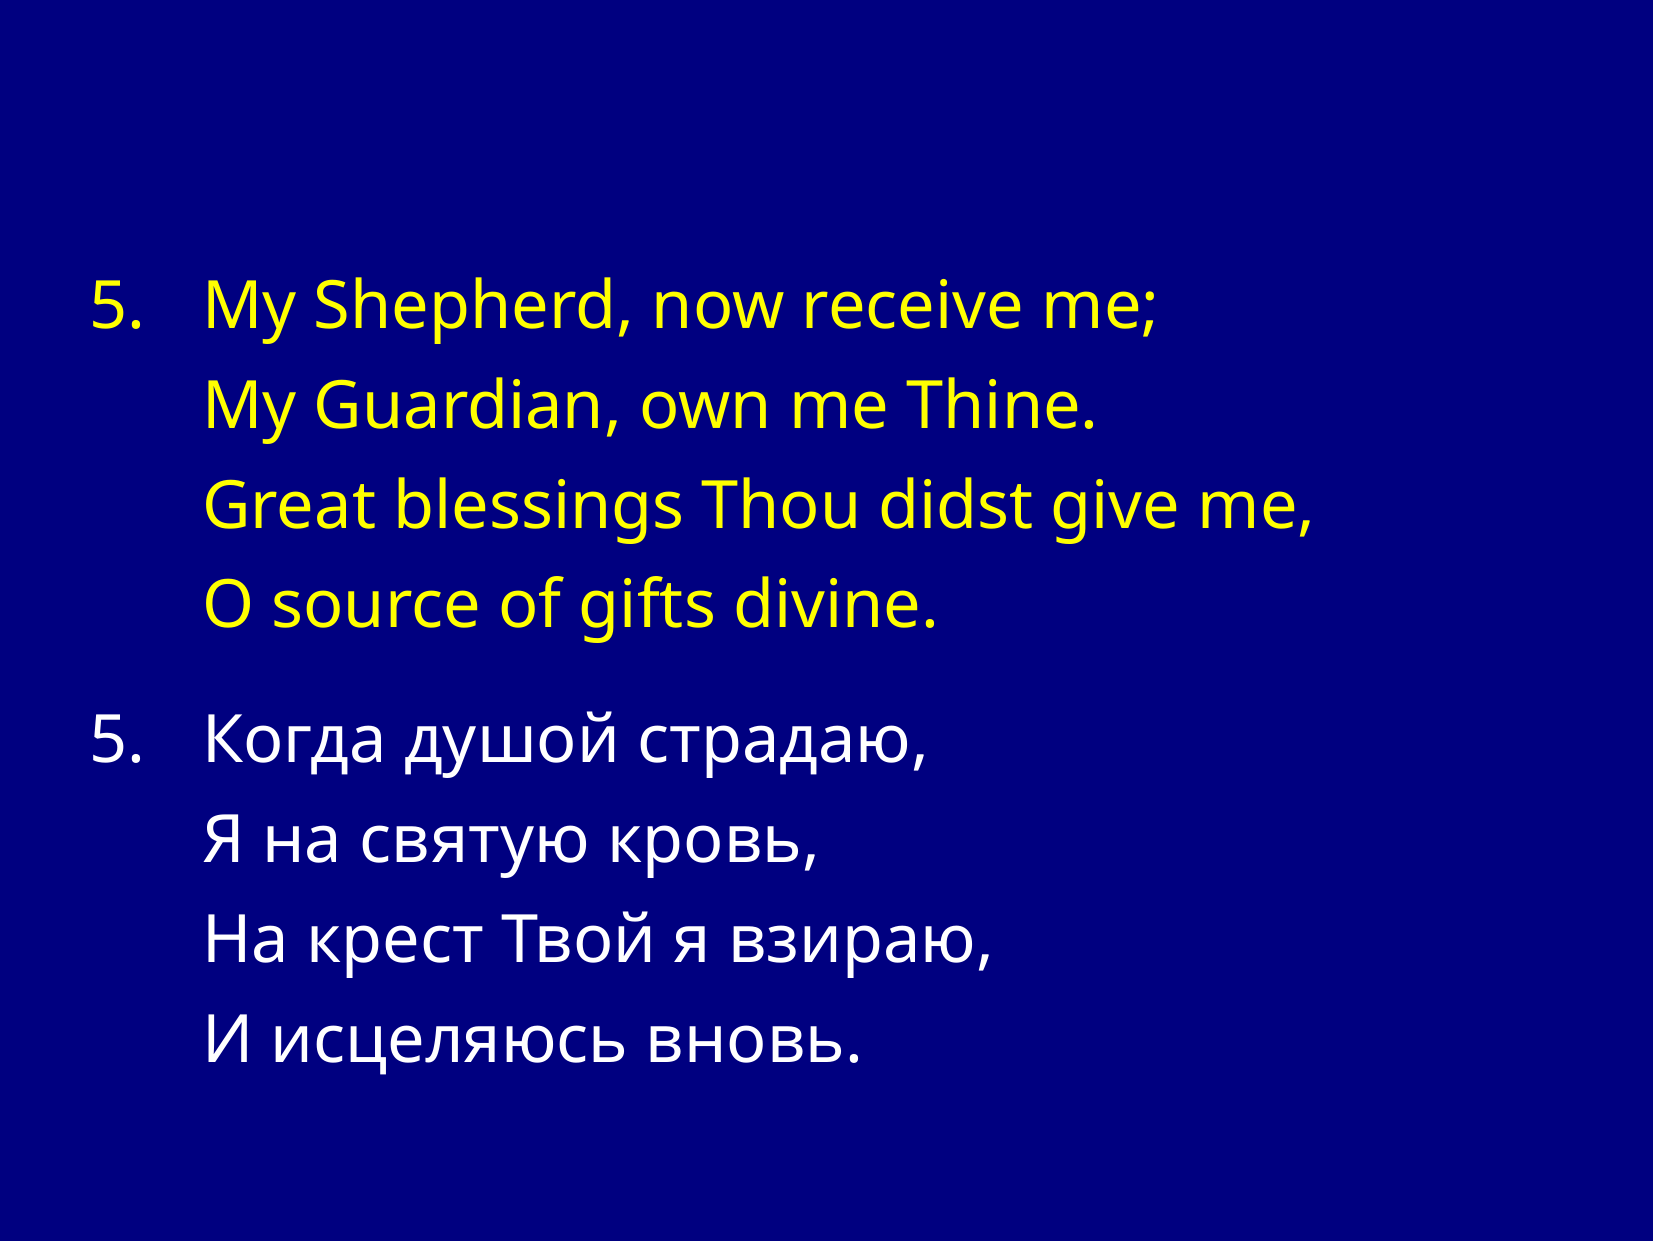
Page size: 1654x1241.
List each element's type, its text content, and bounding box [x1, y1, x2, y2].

text_box 5. Когда душой страдаю, Я на святую кровь, На крест Твой я взираю, И исцеляюсь вновь. [75, 675, 1576, 1163]
text_box 5. My Shepherd, now receive me; My Guardian, own me Thine. Great blessings Thou didst give me, O source of gifts divine. [75, 150, 1576, 638]
